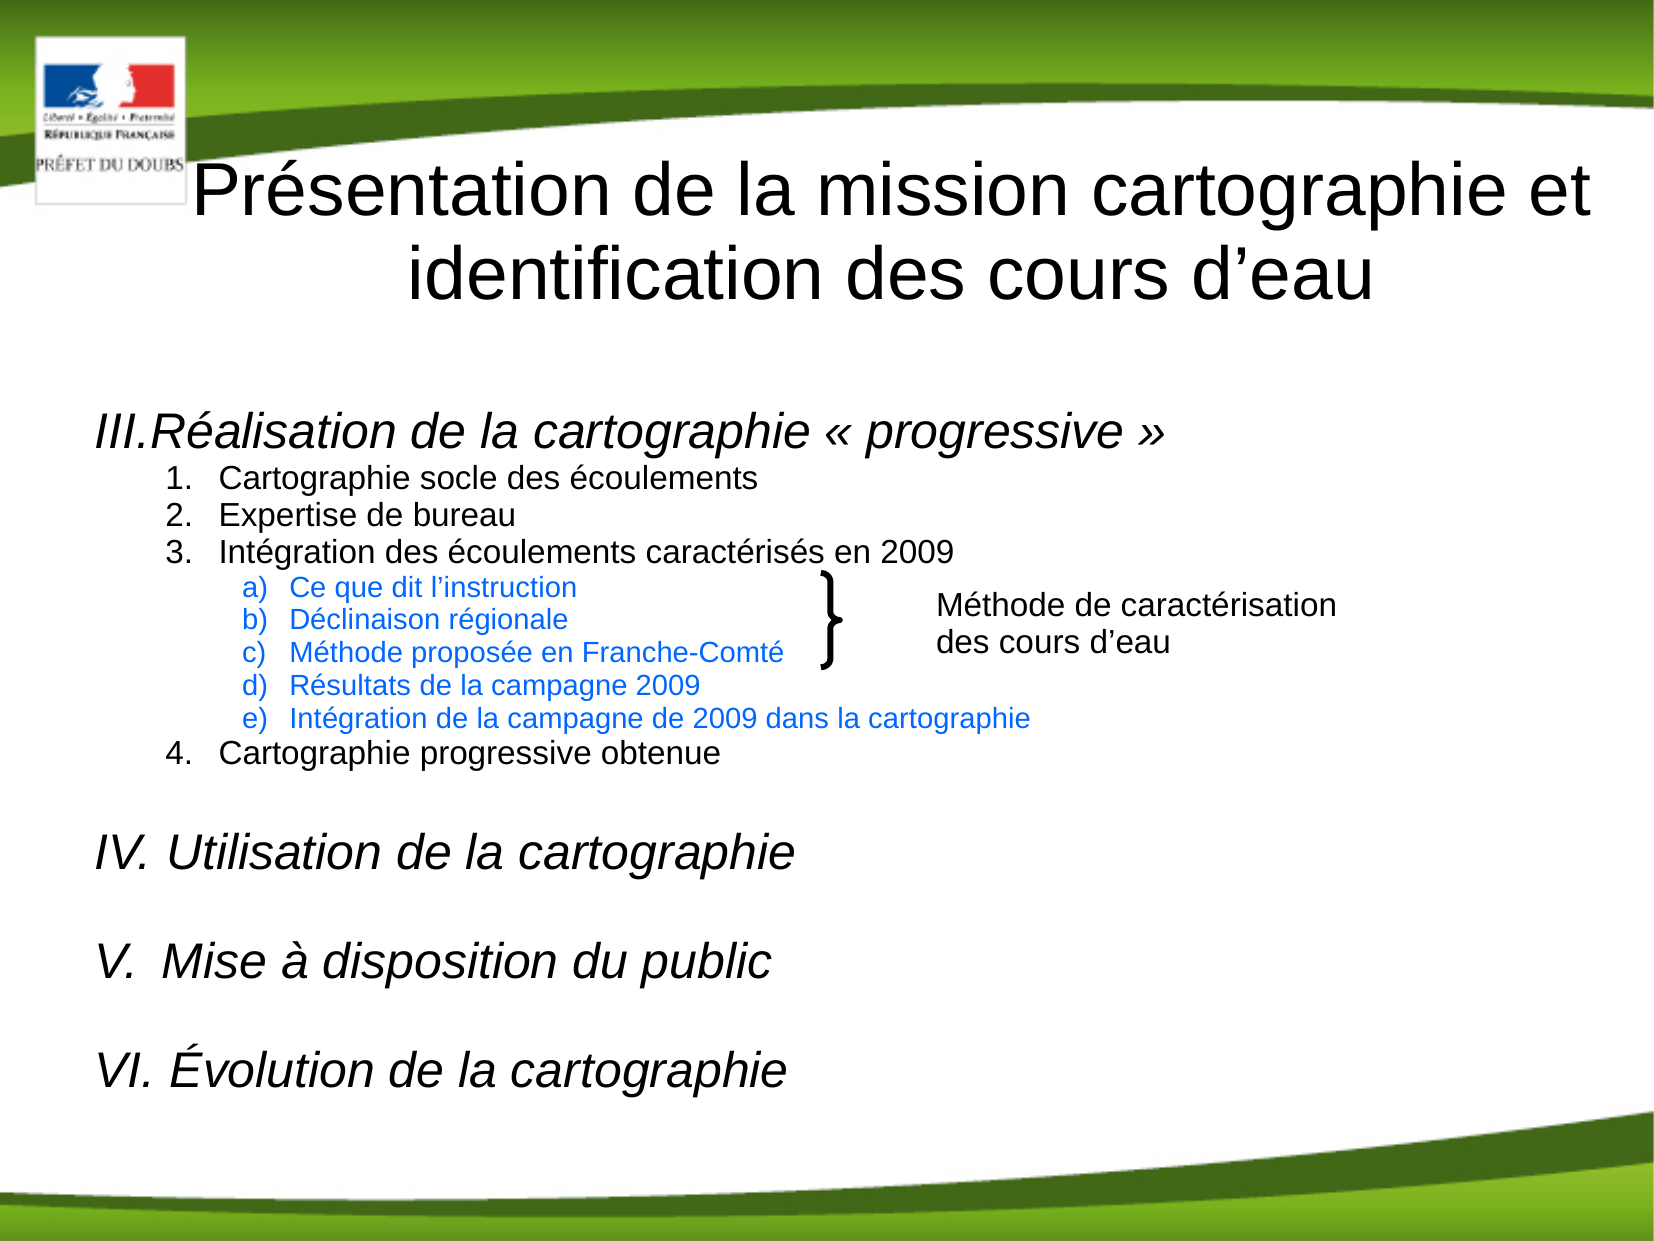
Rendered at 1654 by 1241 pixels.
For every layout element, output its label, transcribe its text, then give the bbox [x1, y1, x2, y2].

text_box Méthode de caractérisation des cours d’eau [921, 578, 1365, 669]
list Réalisation de la cartographie « progressive » Cartographie socle des écoulements Expertise de bureau Intégration des écoulements caractérisés en 2009 Ce que dit l’instruction Déclinaison régionale Méthode proposée en Franche-Comté Résultats de la campagne 2009 Intégration de la campagne de 2009 dans la cartographie Cartographie progressive obtenue Utilisation de la cartographie Mise à disposition du public Évolution de la cartographie [76, 348, 1565, 1241]
picture [0, 0, 1654, 1241]
title Présentation de la mission cartographie et identification des cours d’eau [147, 147, 1636, 316]
